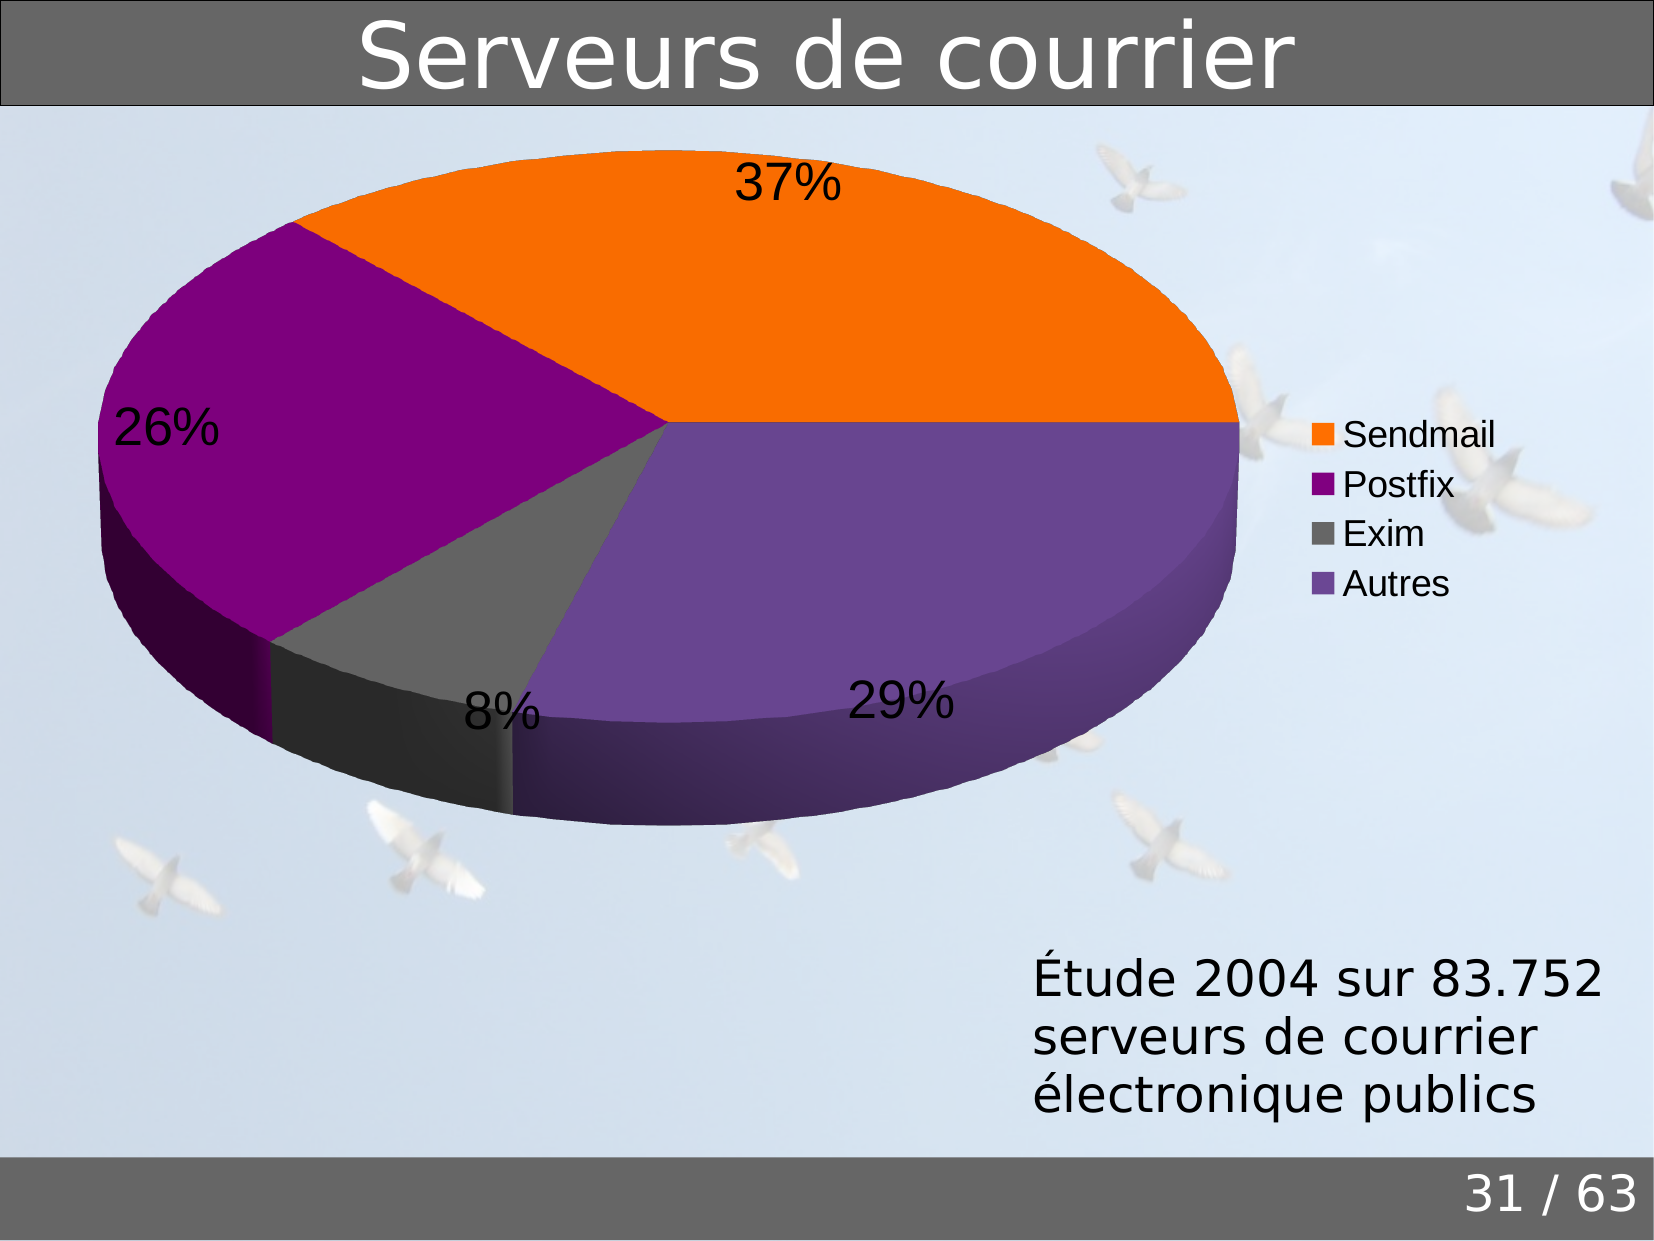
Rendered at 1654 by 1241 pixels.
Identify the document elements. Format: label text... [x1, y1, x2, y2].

chart [38, 133, 1575, 901]
title Serveurs de courrier [0, 3, 1654, 111]
text_box Étude 2004 sur 83.752 serveurs de courrier électronique publics [1017, 942, 1641, 1132]
